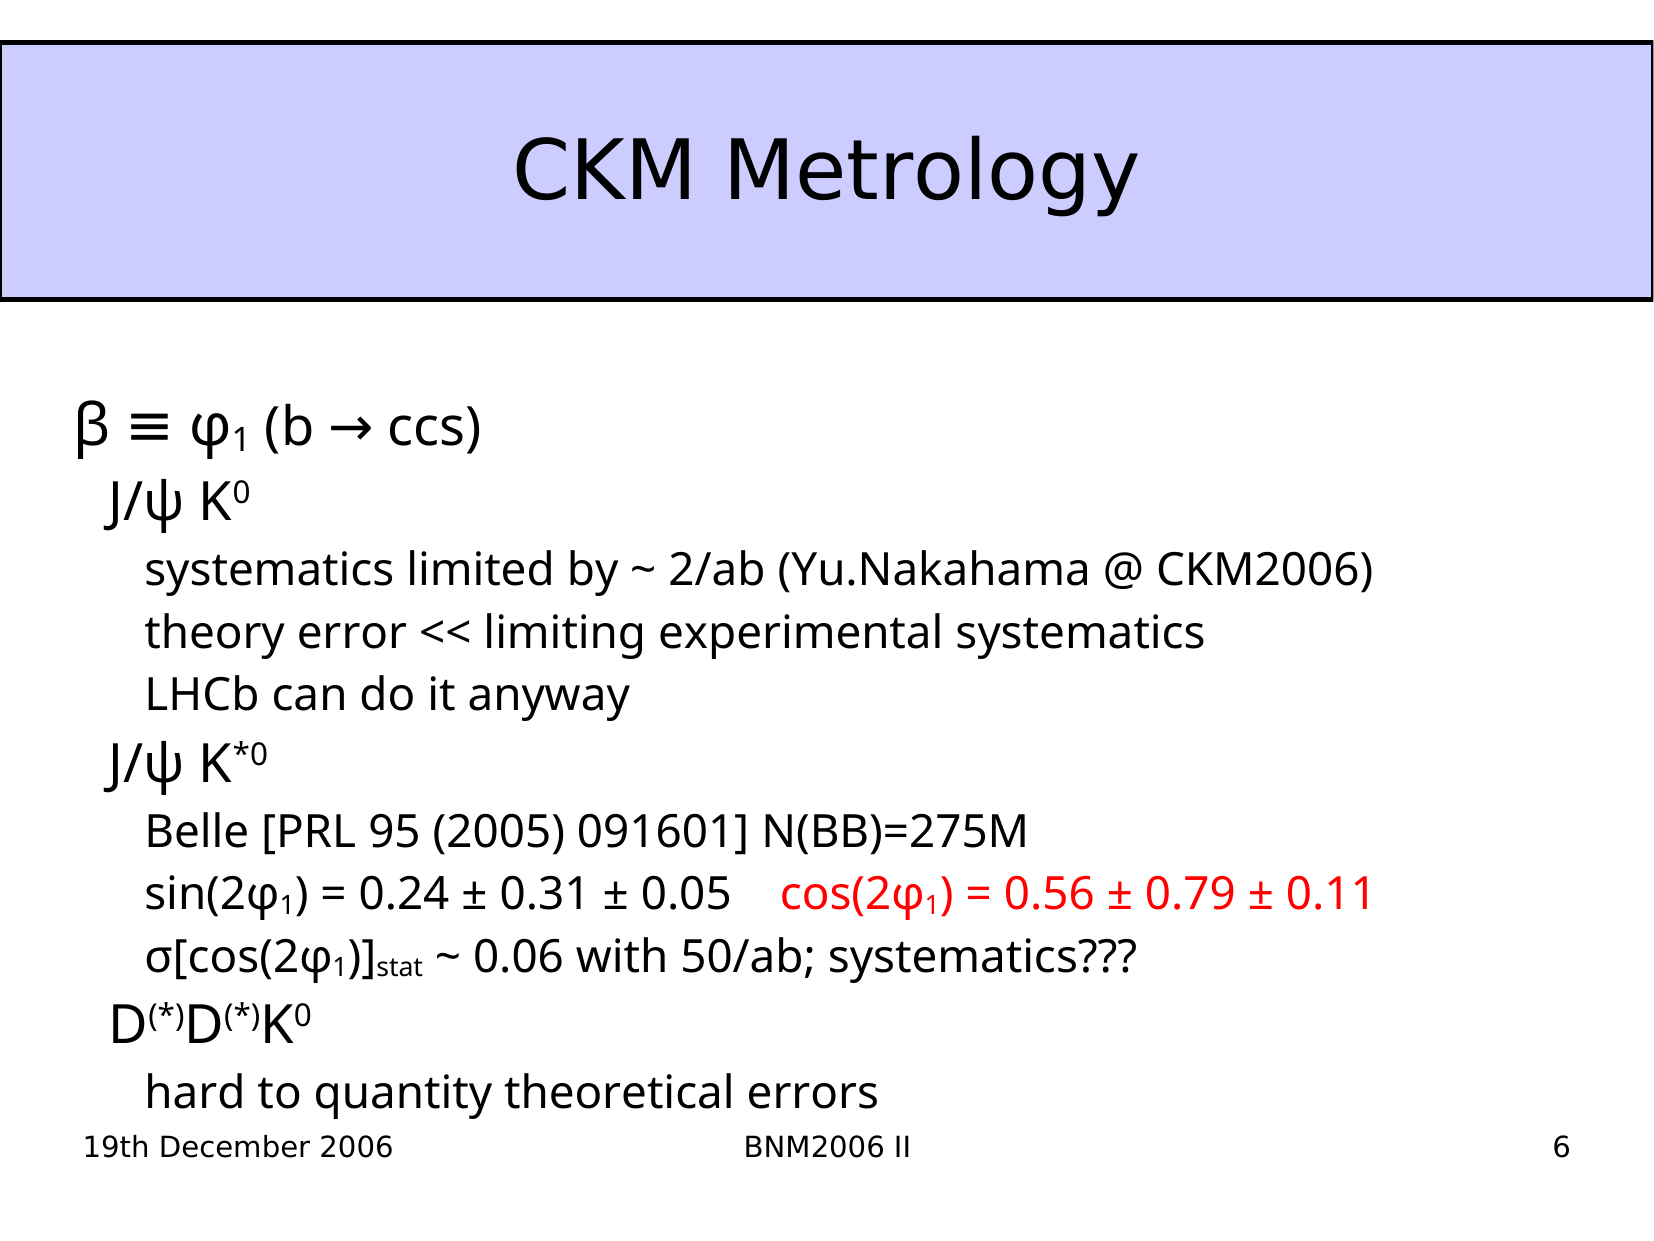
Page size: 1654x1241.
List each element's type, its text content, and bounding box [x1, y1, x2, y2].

text_box β ≡ φ1 (b → ccs) J/ψ K0 systematics limited by ~ 2/ab (Yu.Nakahama @ CKM2006) theory error << limiting experimental systematics LHCb can do it anyway J/ψ K*0 Belle [PRL 95 (2005) 091601] N(BB)=275M sin(2φ1) = 0.24 ± 0.31 ± 0.05 cos(2φ1) = 0.56 ± 0.79 ± 0.11 σ[cos(2φ1)]stat ~ 0.06 with 50/ab; systematics??? D(*)D(*)K0 hard to quantity theoretical errors [23, 375, 1613, 1098]
title CKM Metrology [0, 42, 1654, 300]
